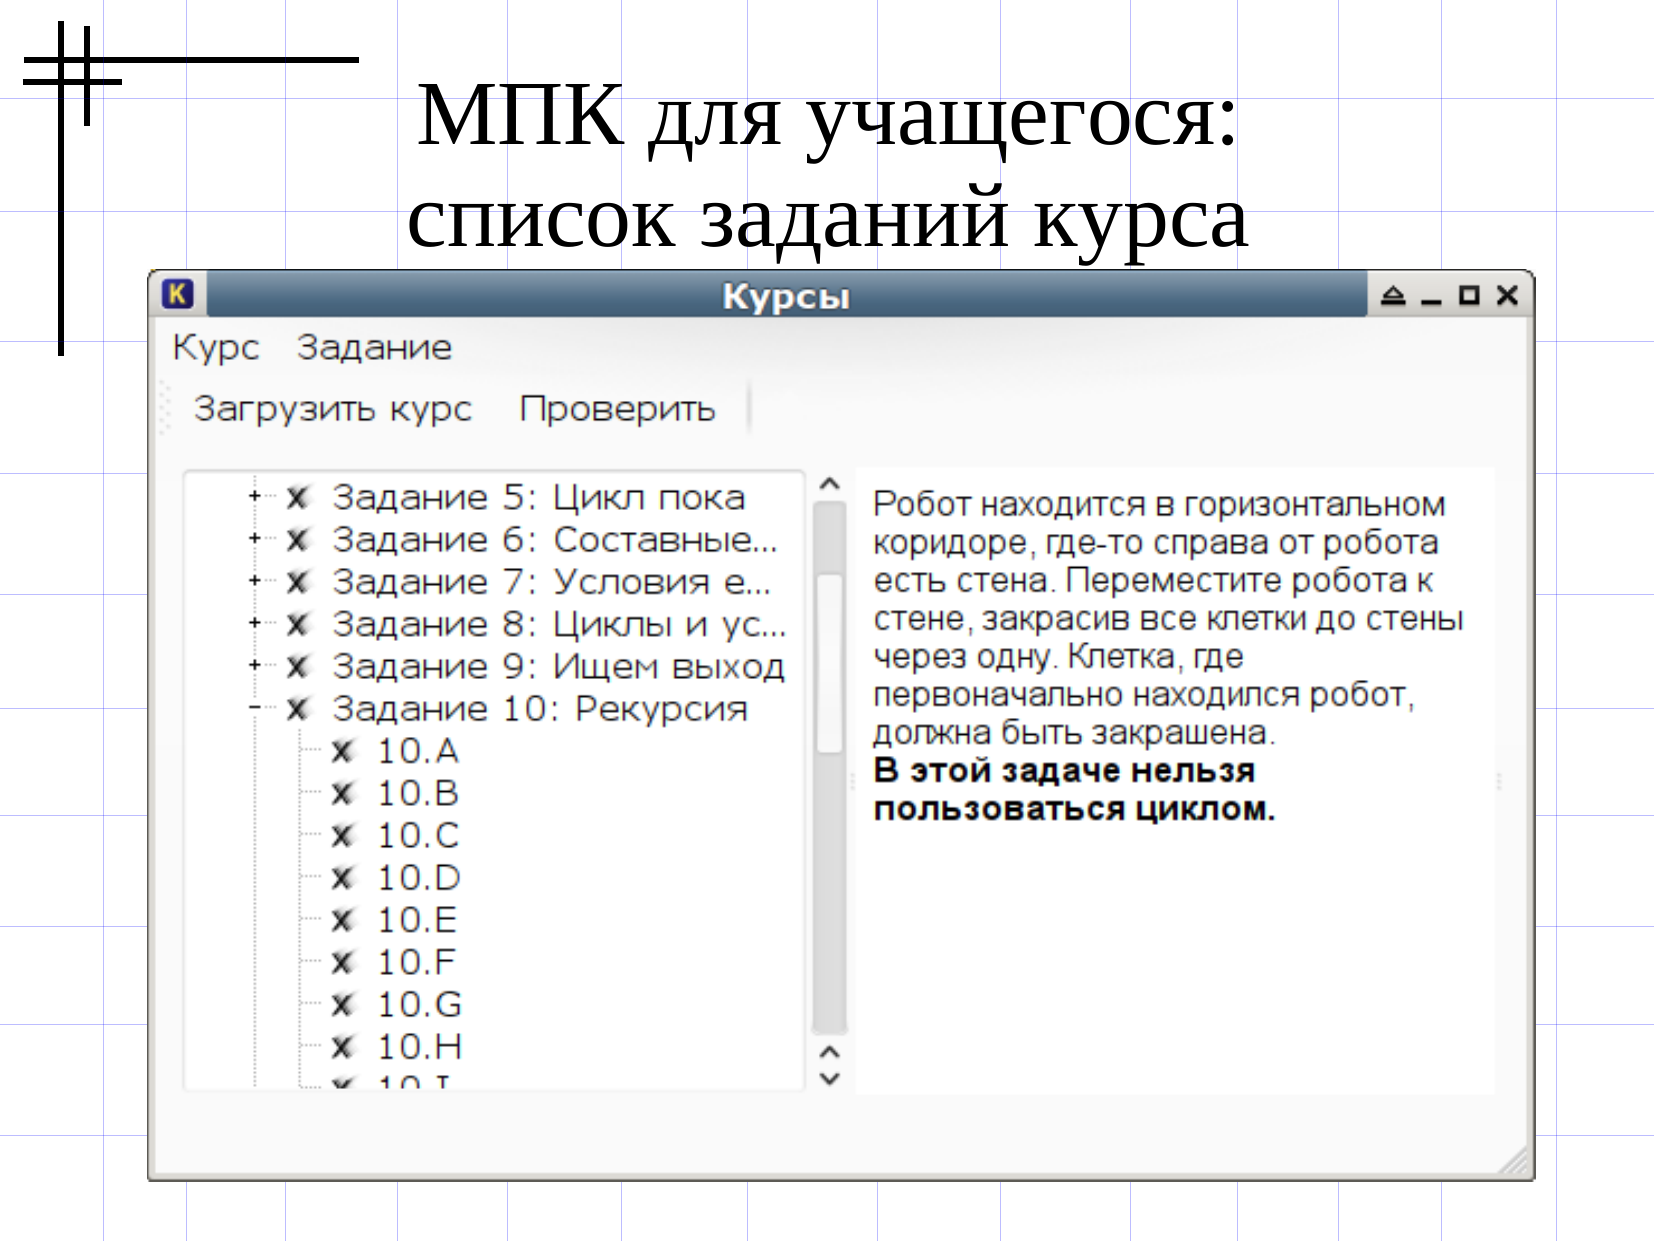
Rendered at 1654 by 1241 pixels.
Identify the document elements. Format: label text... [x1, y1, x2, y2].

title МПК для учащегося: список заданий курса [123, 62, 1536, 266]
picture [147, 269, 1536, 1182]
